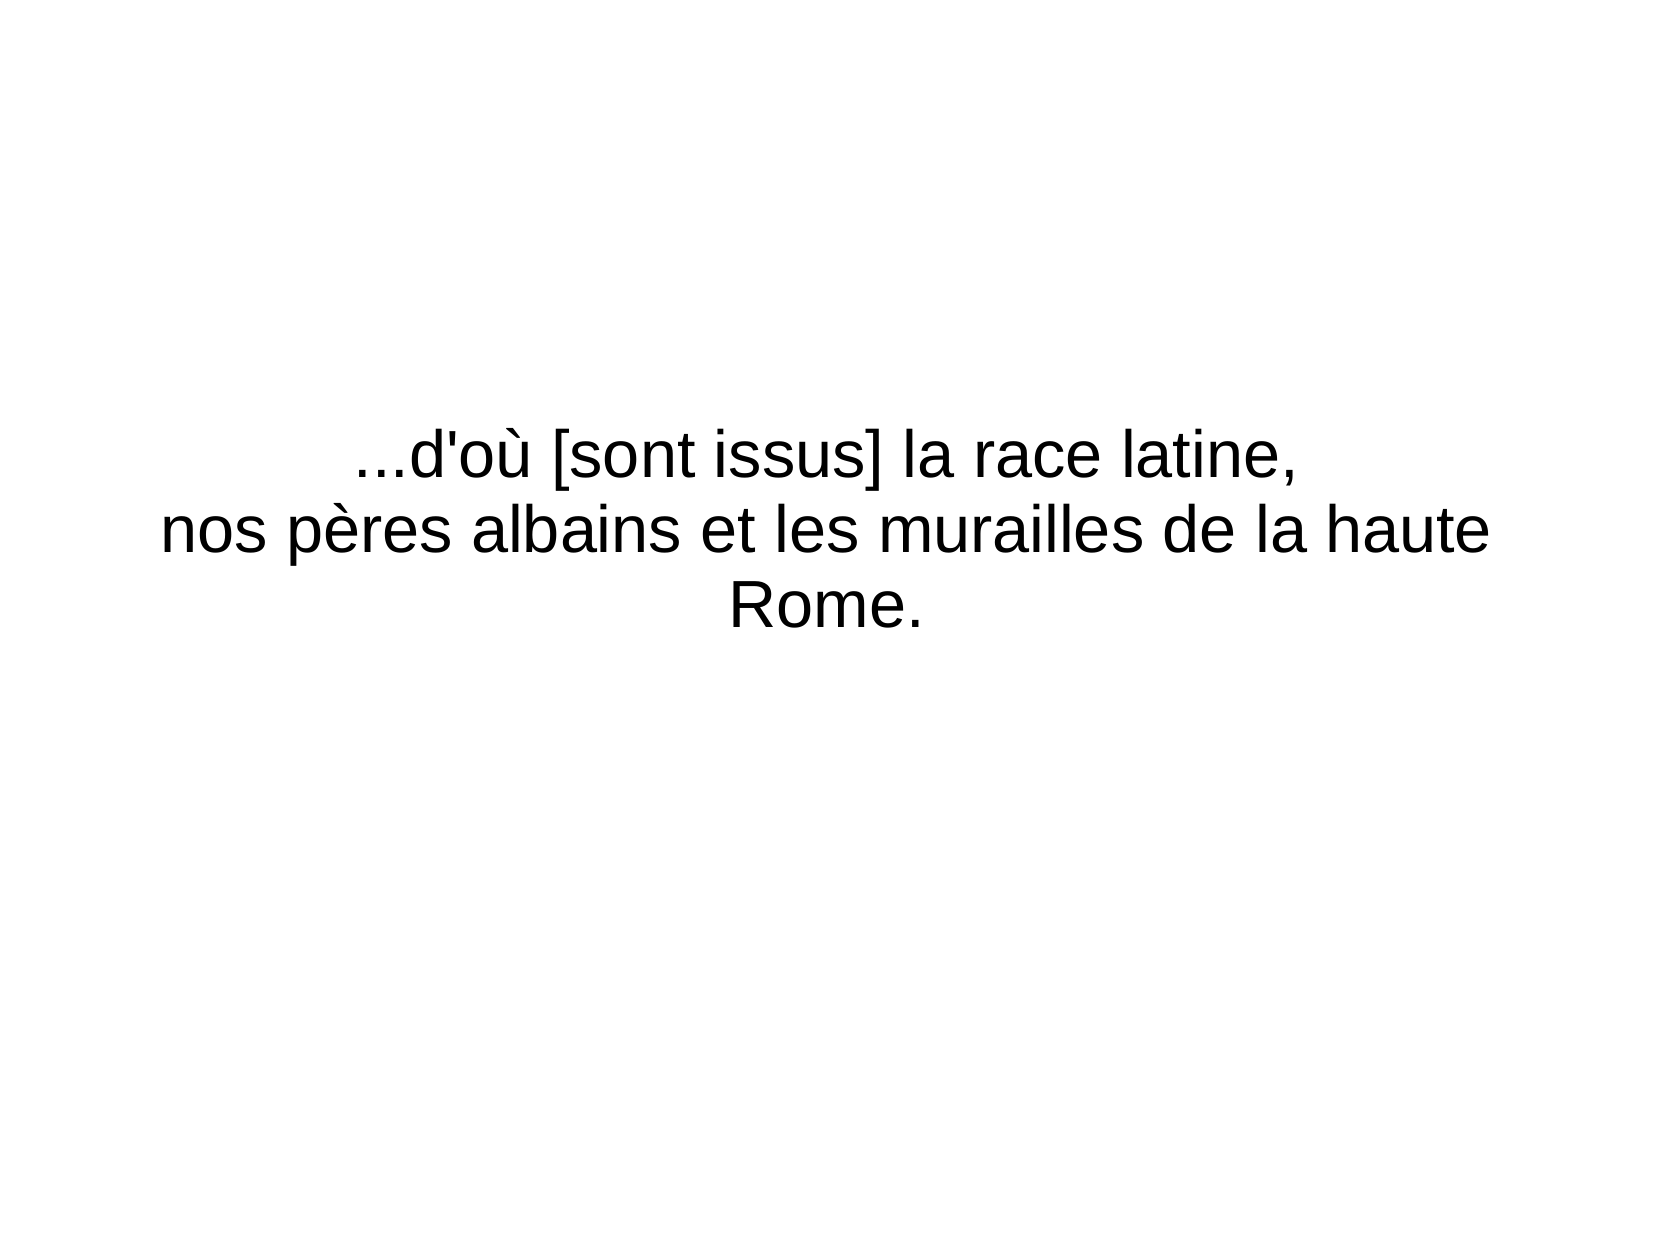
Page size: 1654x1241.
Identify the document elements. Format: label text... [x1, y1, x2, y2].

subtitle ...d'où [sont issus] la race latine, nos pères albains et les murailles de la haute Rome. [82, 49, 1571, 1010]
